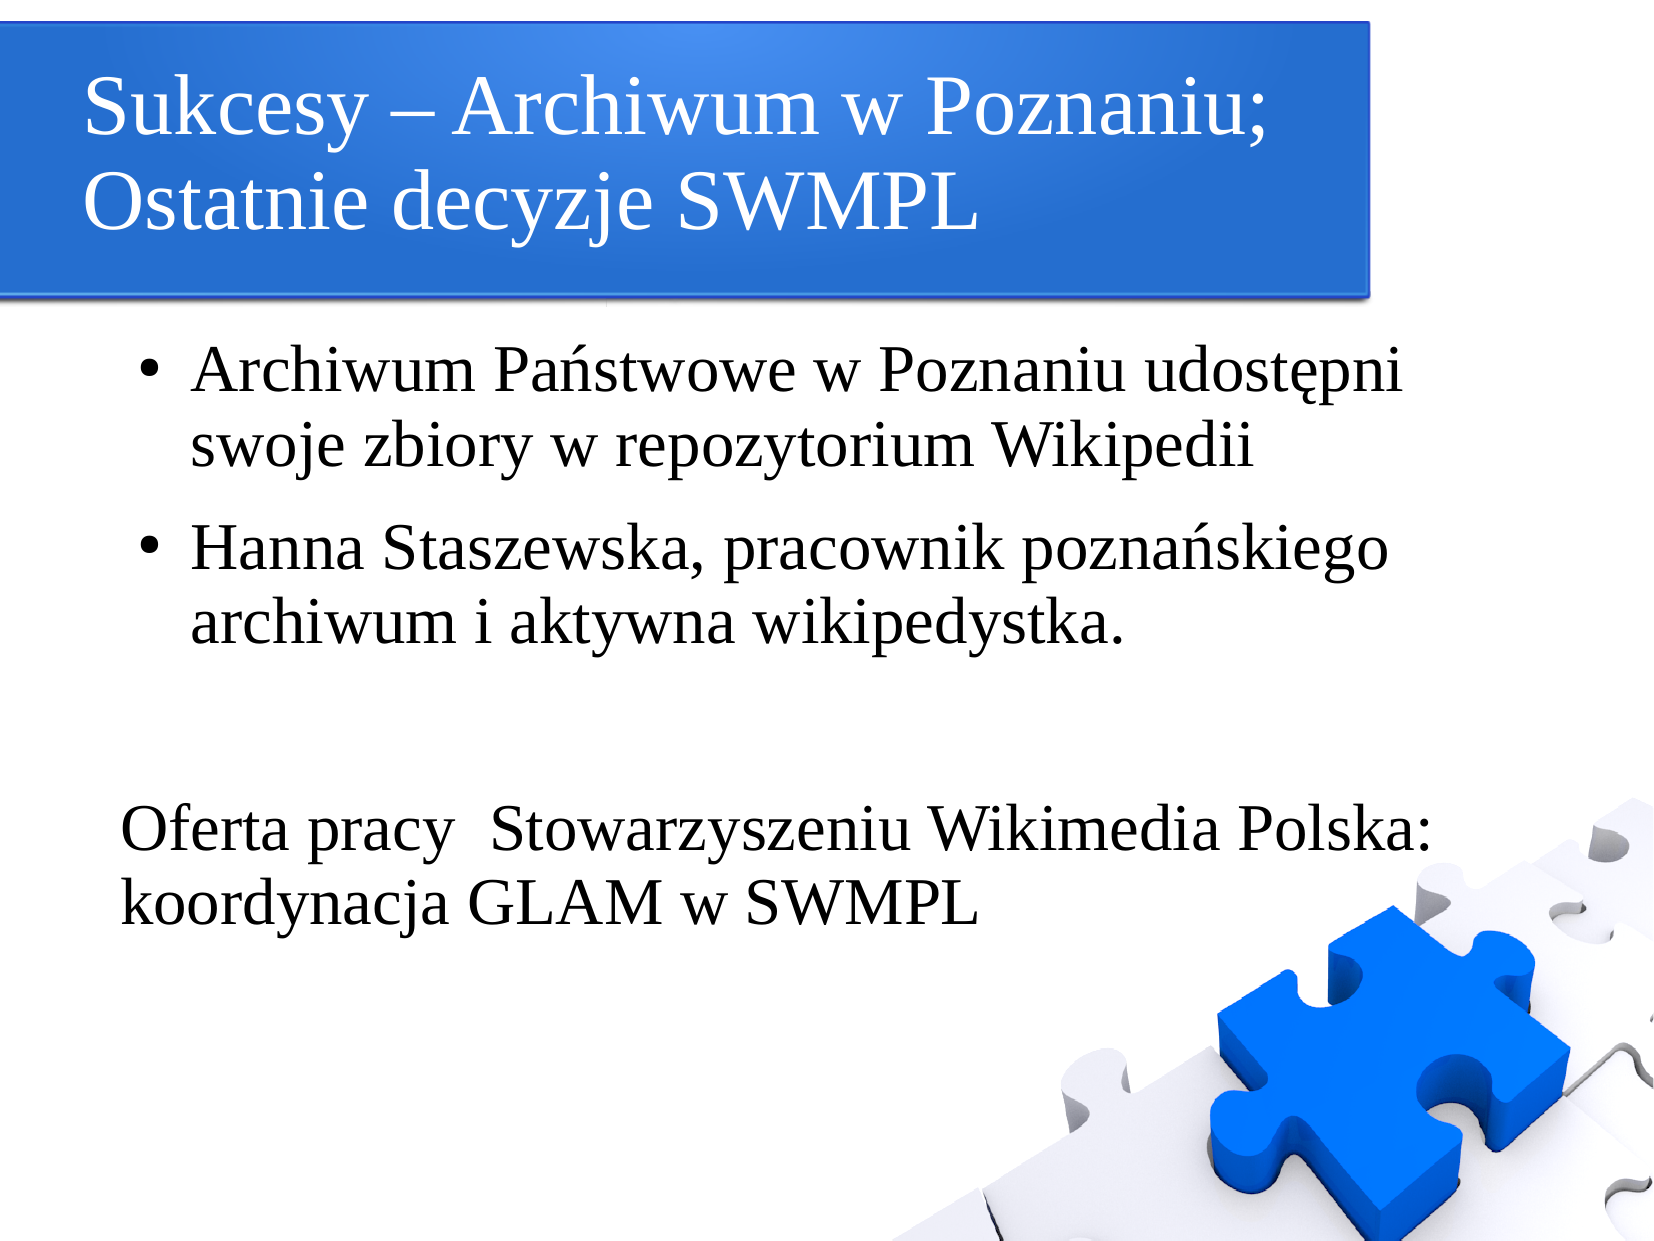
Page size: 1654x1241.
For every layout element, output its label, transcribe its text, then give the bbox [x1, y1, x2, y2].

title Sukcesy – Archiwum w Poznaniu; Ostatnie decyzje SWMPL [82, 49, 1356, 257]
picture [872, 655, 1654, 1241]
list Archiwum Państwowe w Poznaniu udostępni swoje zbiory w repozytorium Wikipedii Hanna Staszewska, pracownik poznańskiego archiwum i aktywna wikipedystka. Oferta pracy Stowarzyszeniu Wikimedia Polska: koordynacja GLAM w SWMPL [120, 332, 1486, 1052]
picture [0, 21, 1375, 307]
